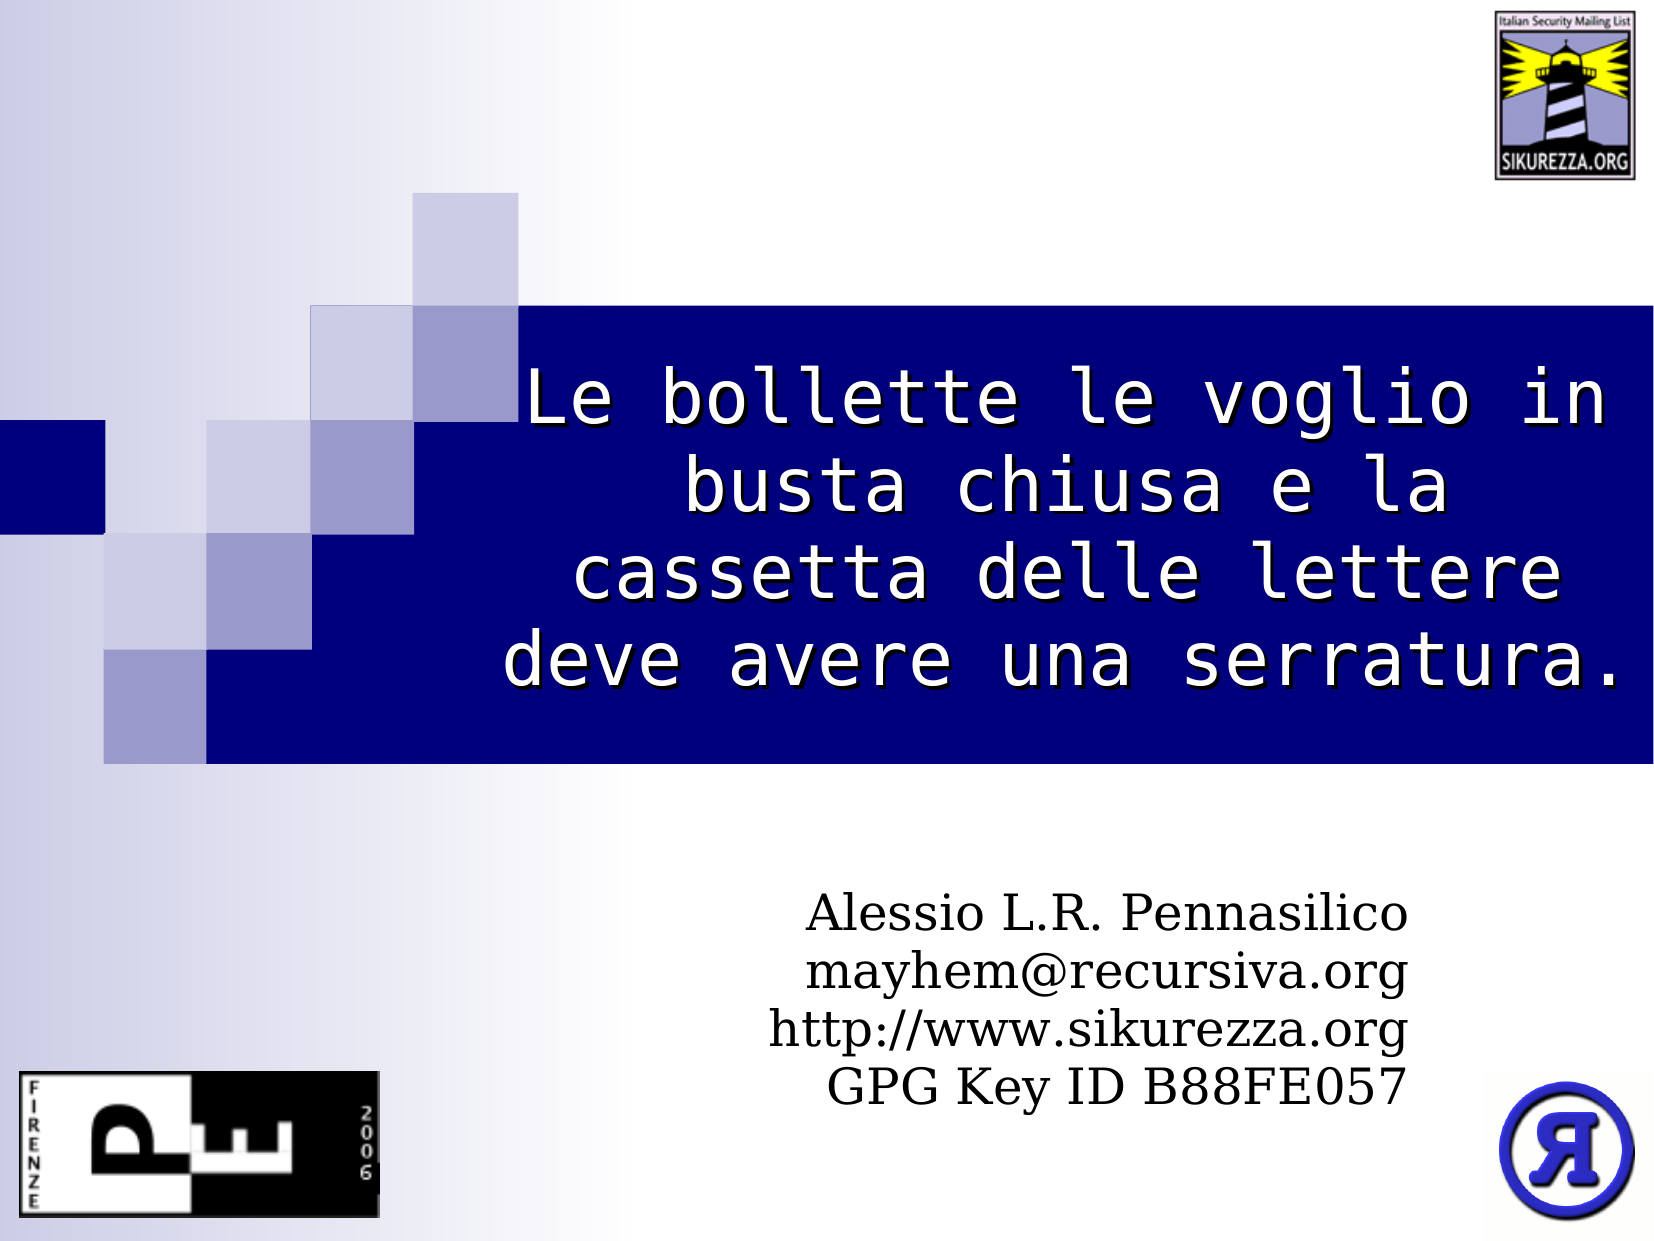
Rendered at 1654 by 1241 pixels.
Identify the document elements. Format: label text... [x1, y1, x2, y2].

picture [1492, 8, 1639, 182]
picture [1484, 1070, 1654, 1241]
text_box Alessio L.R. Pennasilico mayhem@recursiva.org http://www.sikurezza.org GPG Key ID B88FE057 [644, 883, 1410, 1117]
text_box [0, 0, 1654, 1241]
picture [19, 1071, 380, 1218]
text_box Le bollette le voglio in busta chiusa e la cassetta delle lettere deve avere una serratura. [480, 297, 1654, 761]
